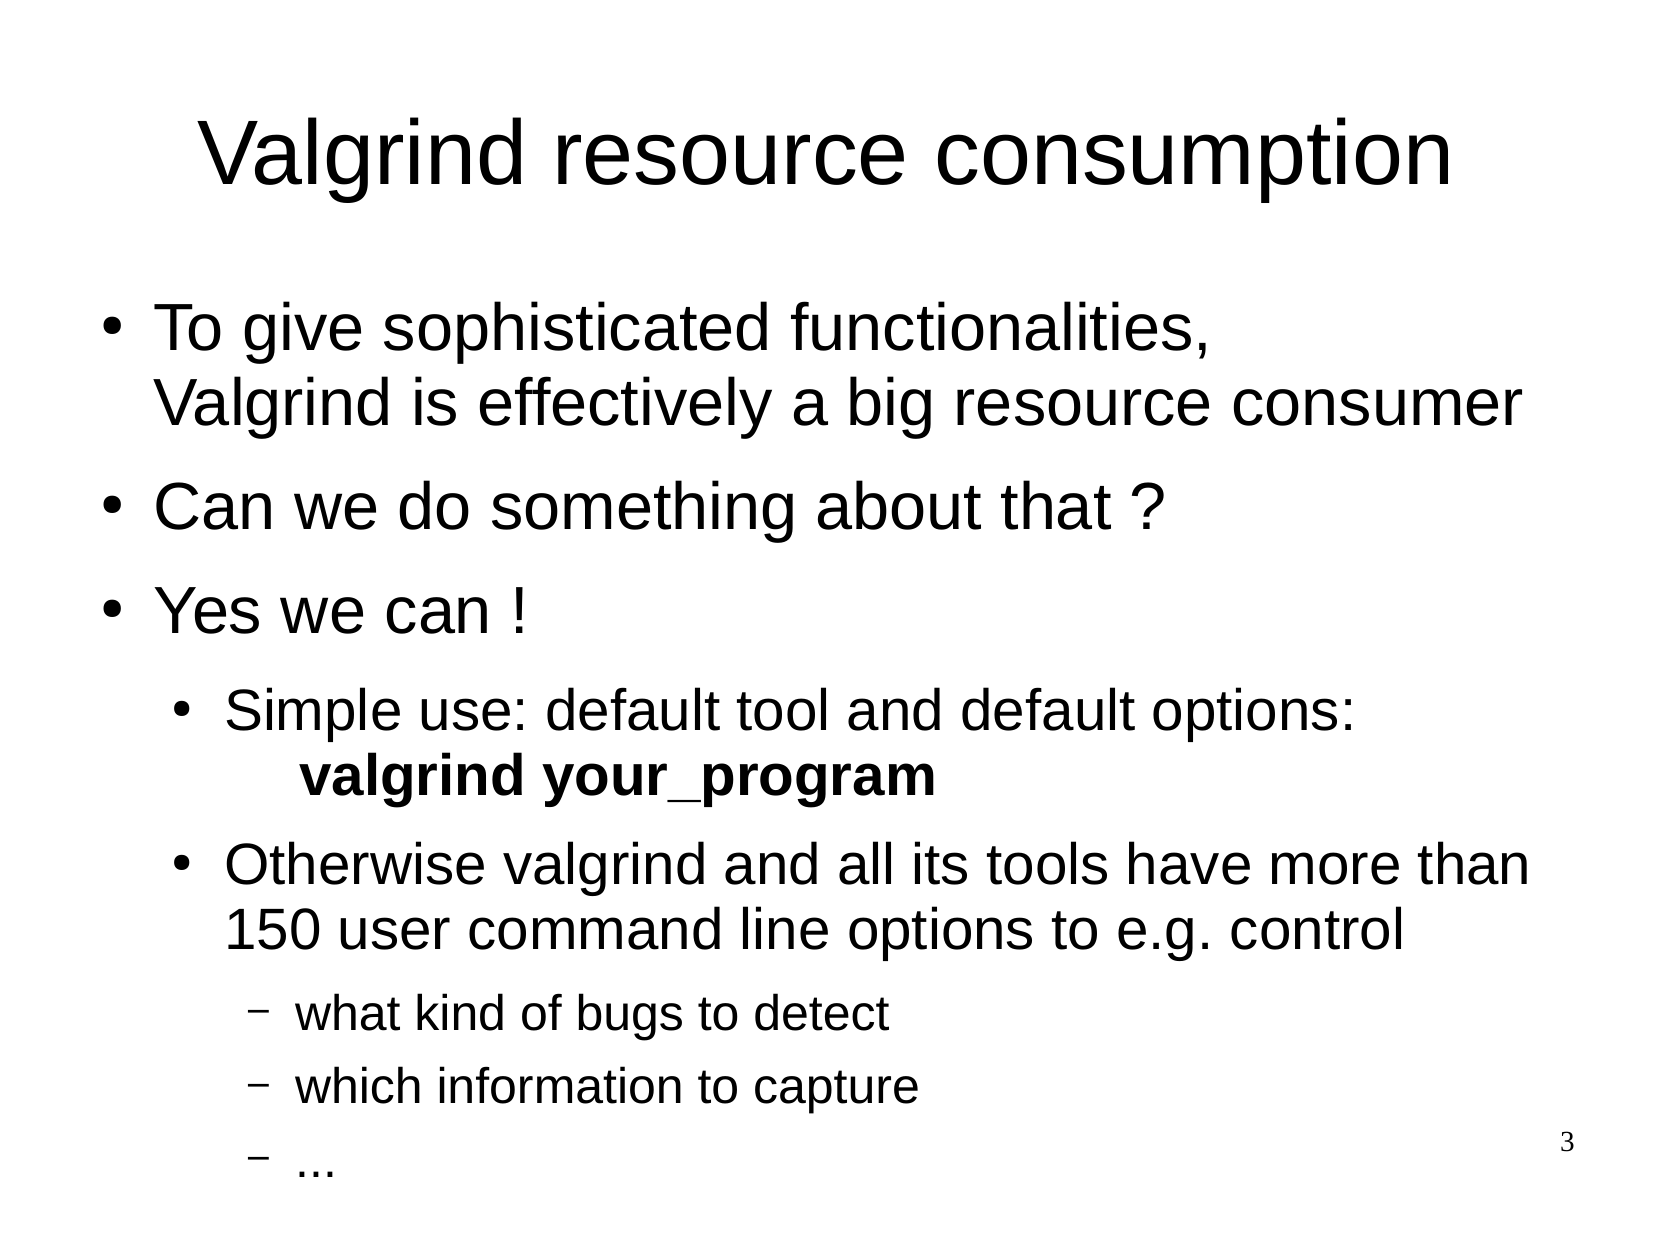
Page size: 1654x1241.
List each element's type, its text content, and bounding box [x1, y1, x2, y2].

title Valgrind resource consumption [82, 49, 1571, 257]
list To give sophisticated functionalities, Valgrind is effectively a big resource consumer Can we do something about that ? Yes we can ! Simple use: default tool and default options: valgrind your_program Otherwise valgrind and all its tools have more than 150 user command line options to e.g. control what kind of bugs to detect which information to capture ... [82, 290, 1571, 1241]
